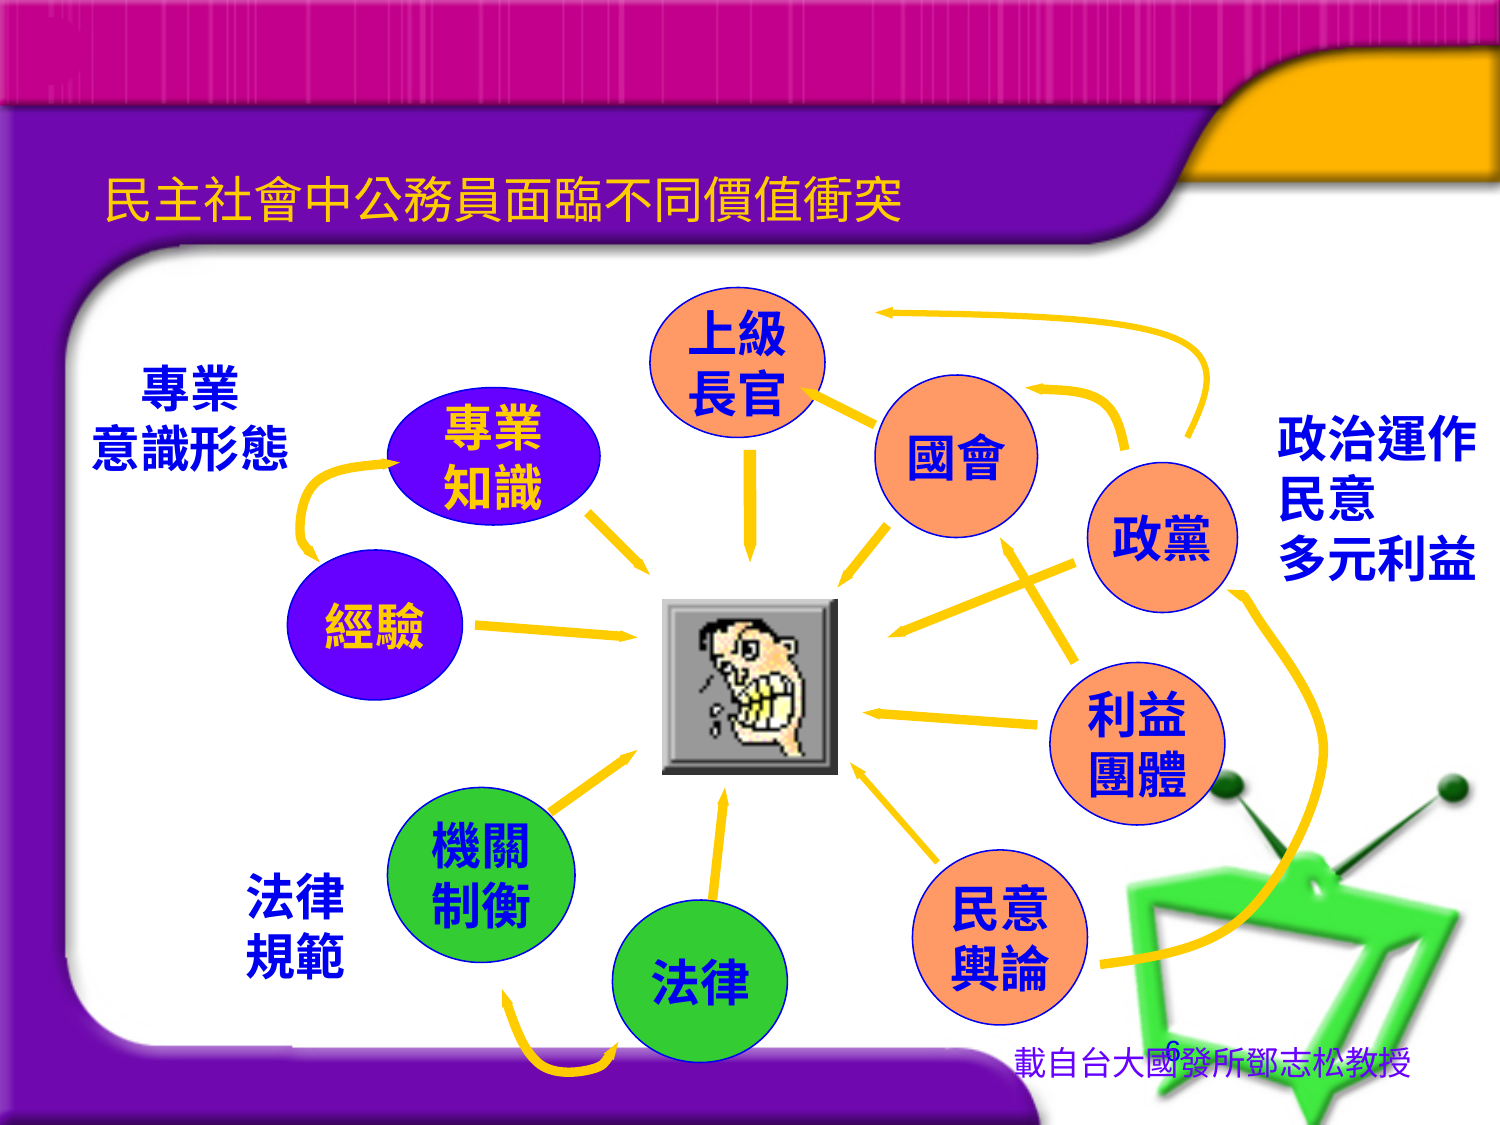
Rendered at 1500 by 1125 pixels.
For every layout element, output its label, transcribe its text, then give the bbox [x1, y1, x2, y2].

text_box 國會 [875, 375, 1038, 538]
text_box 法律 規範 [230, 857, 361, 993]
title 民主社會中公務員面臨不同價值衝突 [88, 160, 940, 279]
text_box 政治運作 民意 多元利益 [1262, 399, 1493, 595]
text_box 載自台大國發所鄧志松教授 [998, 1034, 1447, 1091]
picture [662, 600, 838, 775]
text_box 民意 輿論 [912, 849, 1088, 1025]
text_box 利益 團體 [1049, 662, 1225, 826]
text_box 法律 [612, 900, 788, 1063]
text_box [1149, 1025, 1463, 1101]
text_box 經驗 [287, 549, 463, 700]
text_box 機關 制衡 [387, 787, 576, 963]
text_box 政黨 [1087, 462, 1238, 613]
text_box 專業 意識形態 [75, 350, 306, 485]
text_box 專業 知識 [387, 387, 601, 526]
text_box 上級 長官 [649, 287, 826, 438]
